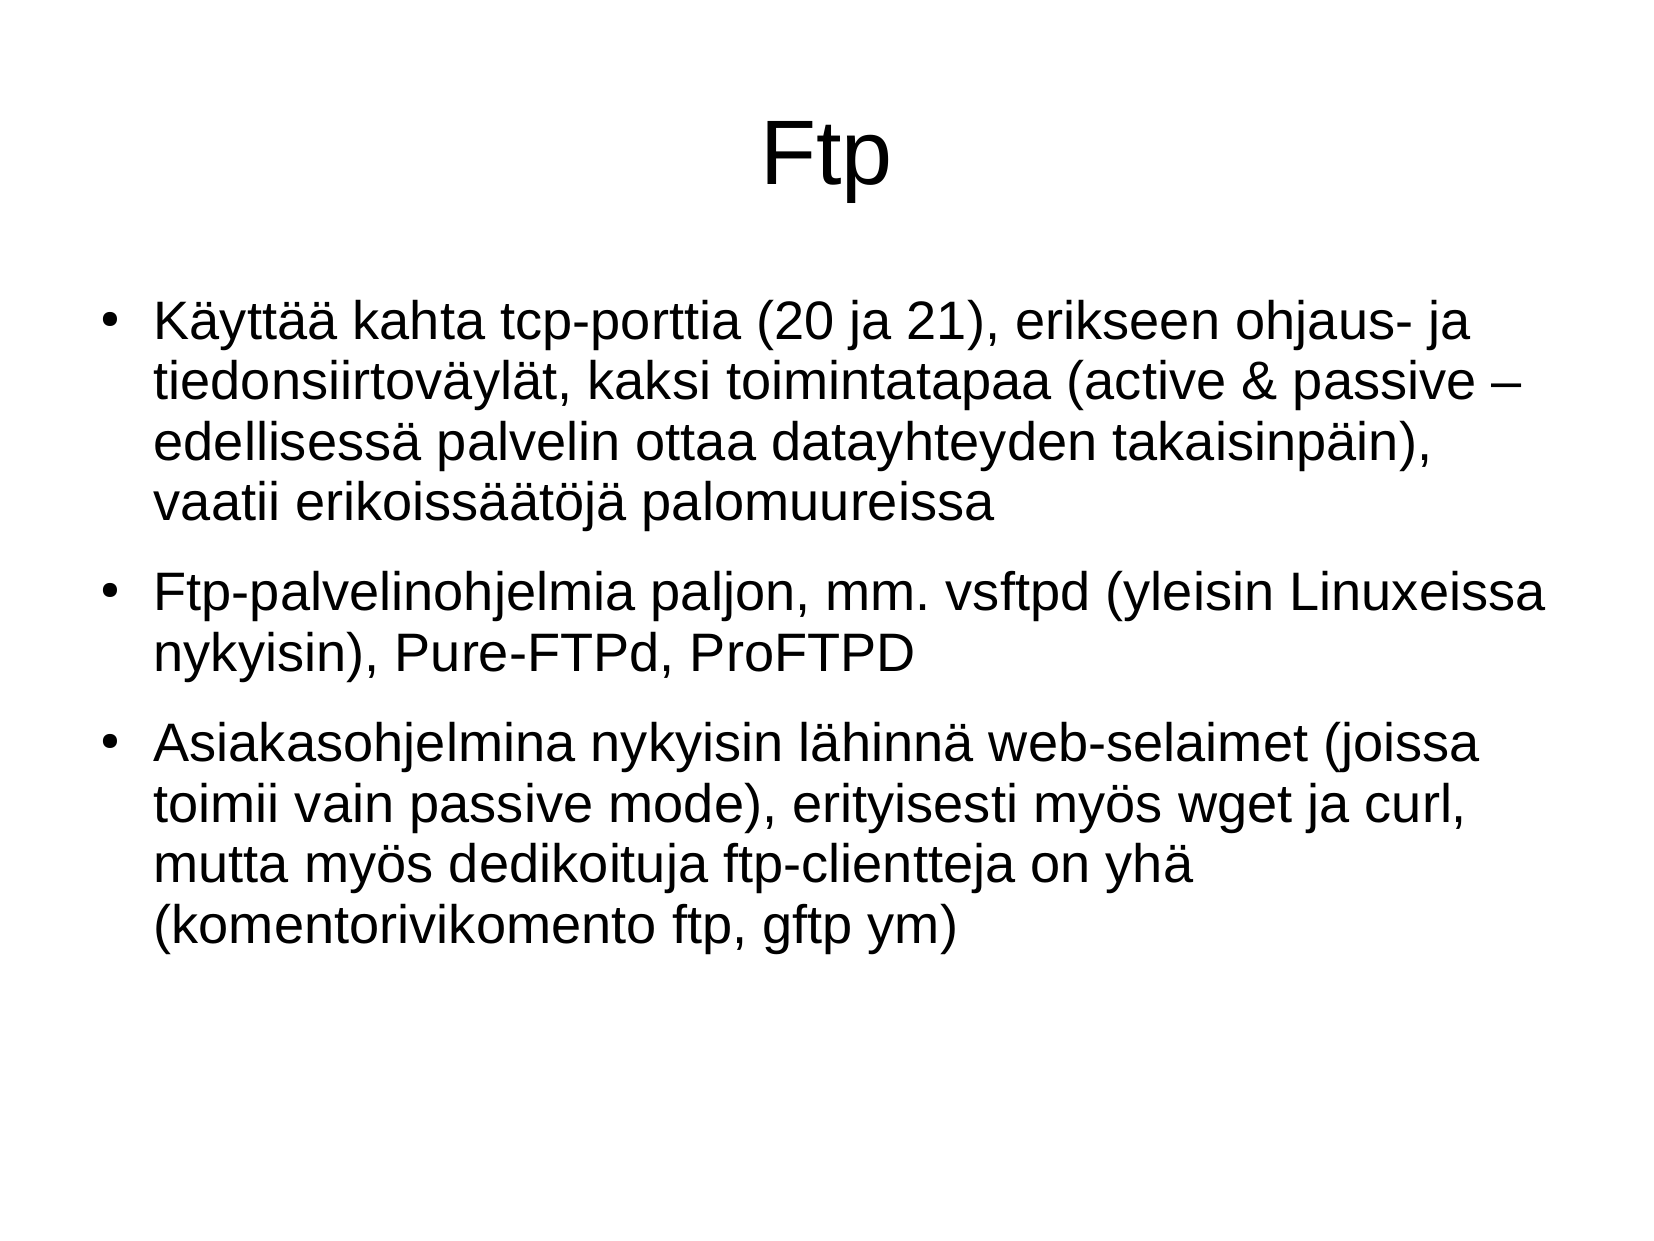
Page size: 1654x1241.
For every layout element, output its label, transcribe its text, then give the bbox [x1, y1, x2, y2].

title Ftp [82, 49, 1571, 257]
list Käyttää kahta tcp-porttia (20 ja 21), erikseen ohjaus- ja tiedonsiirtoväylät, kaksi toimintatapaa (active & passive – edellisessä palvelin ottaa datayhteyden takaisinpäin), vaatii erikoissäätöjä palomuureissa Ftp-palvelinohjelmia paljon, mm. vsftpd (yleisin Linuxeissa nykyisin), Pure-FTPd, ProFTPD Asiakasohjelmina nykyisin lähinnä web-selaimet (joissa toimii vain passive mode), erityisesti myös wget ja curl, mutta myös dedikoituja ftp-clientteja on yhä (komentorivikomento ftp, gftp ym) [82, 290, 1571, 1010]
